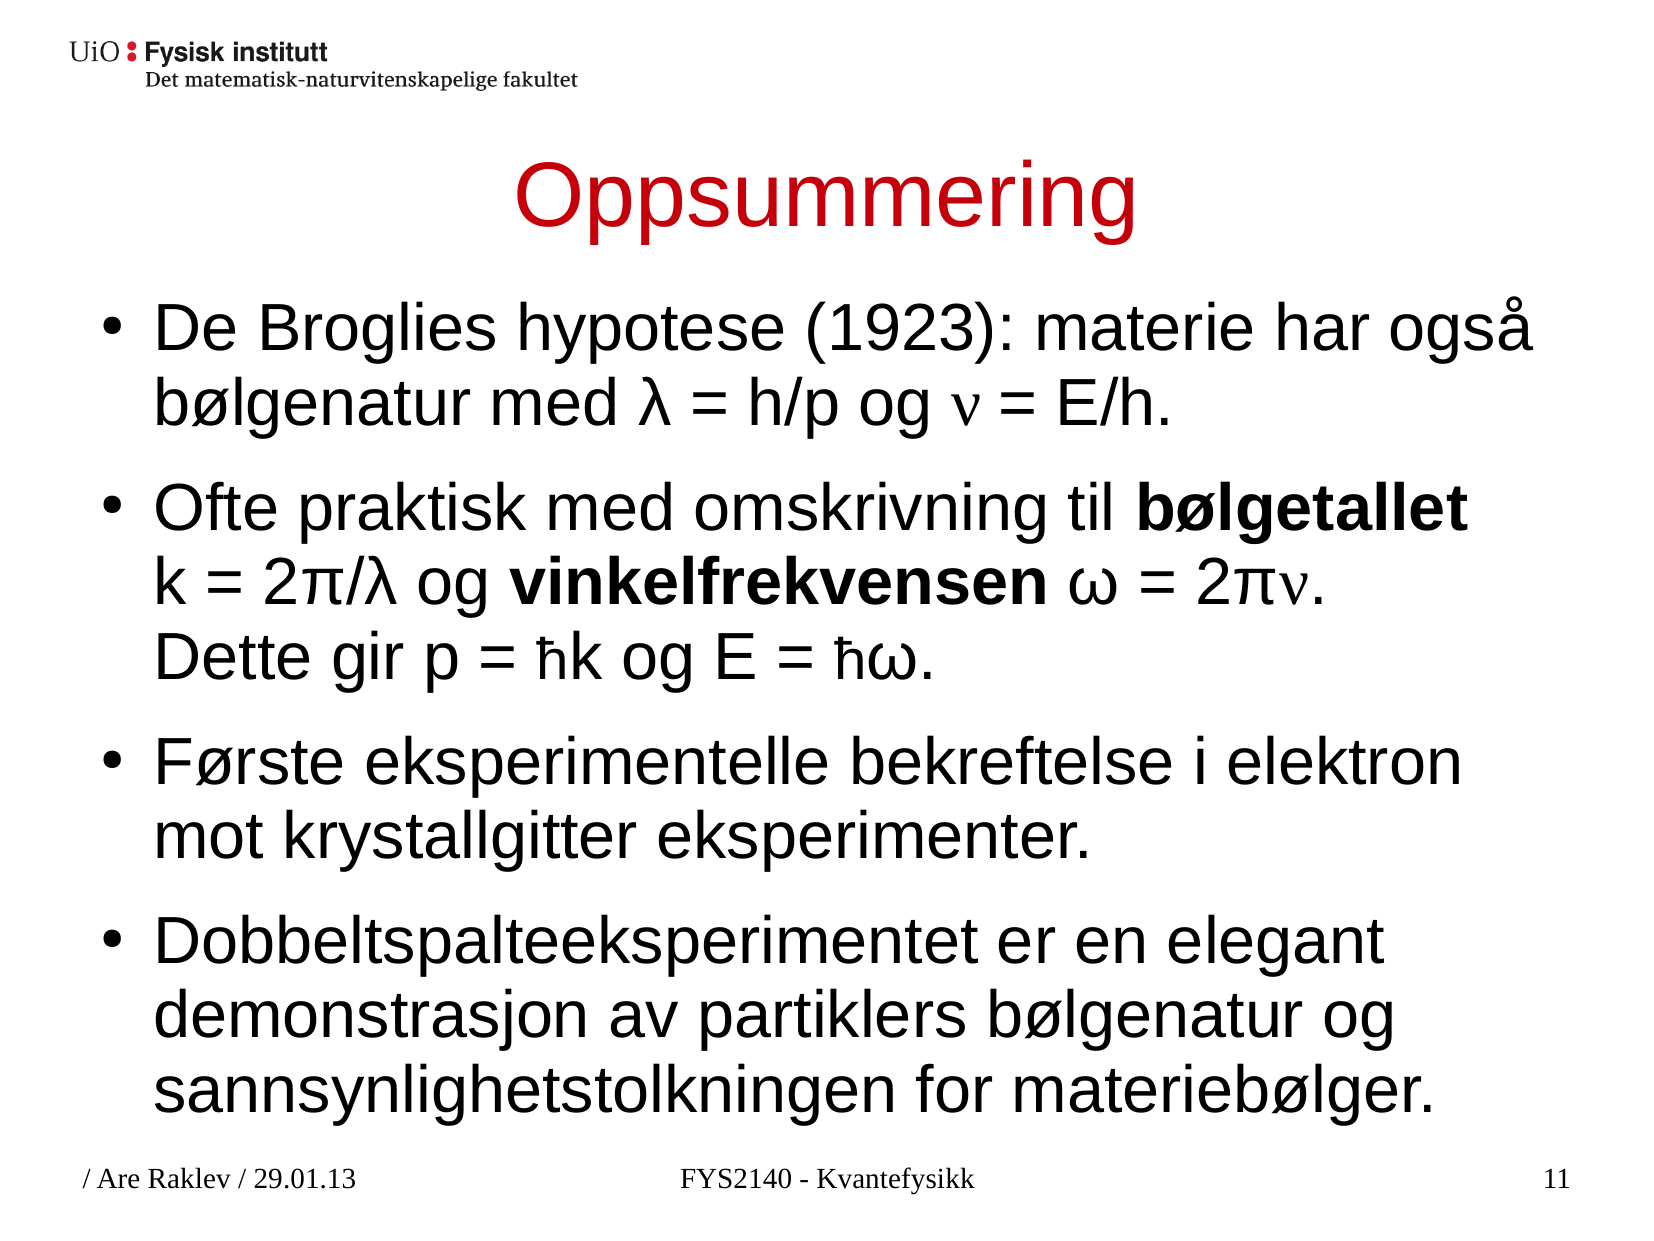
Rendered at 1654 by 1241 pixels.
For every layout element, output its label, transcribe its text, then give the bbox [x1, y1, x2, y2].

list De Broglies hypotese (1923): materie har også bølgenatur med λ = h/p og ν = E/h. Ofte praktisk med omskrivning til bølgetallet k = 2π/λ og vinkelfrekvensen ω = 2πν. Dette gir p = ħk og E = ħω. Første eksperimentelle bekreftelse i elektron mot krystallgitter eksperimenter. Dobbeltspalteeksperimentet er en elegant demonstrasjon av partiklers bølgenatur og sannsynlighetstolkningen for materiebølger. [82, 290, 1580, 1163]
picture [68, 37, 581, 93]
title Oppsummering [82, 90, 1571, 290]
